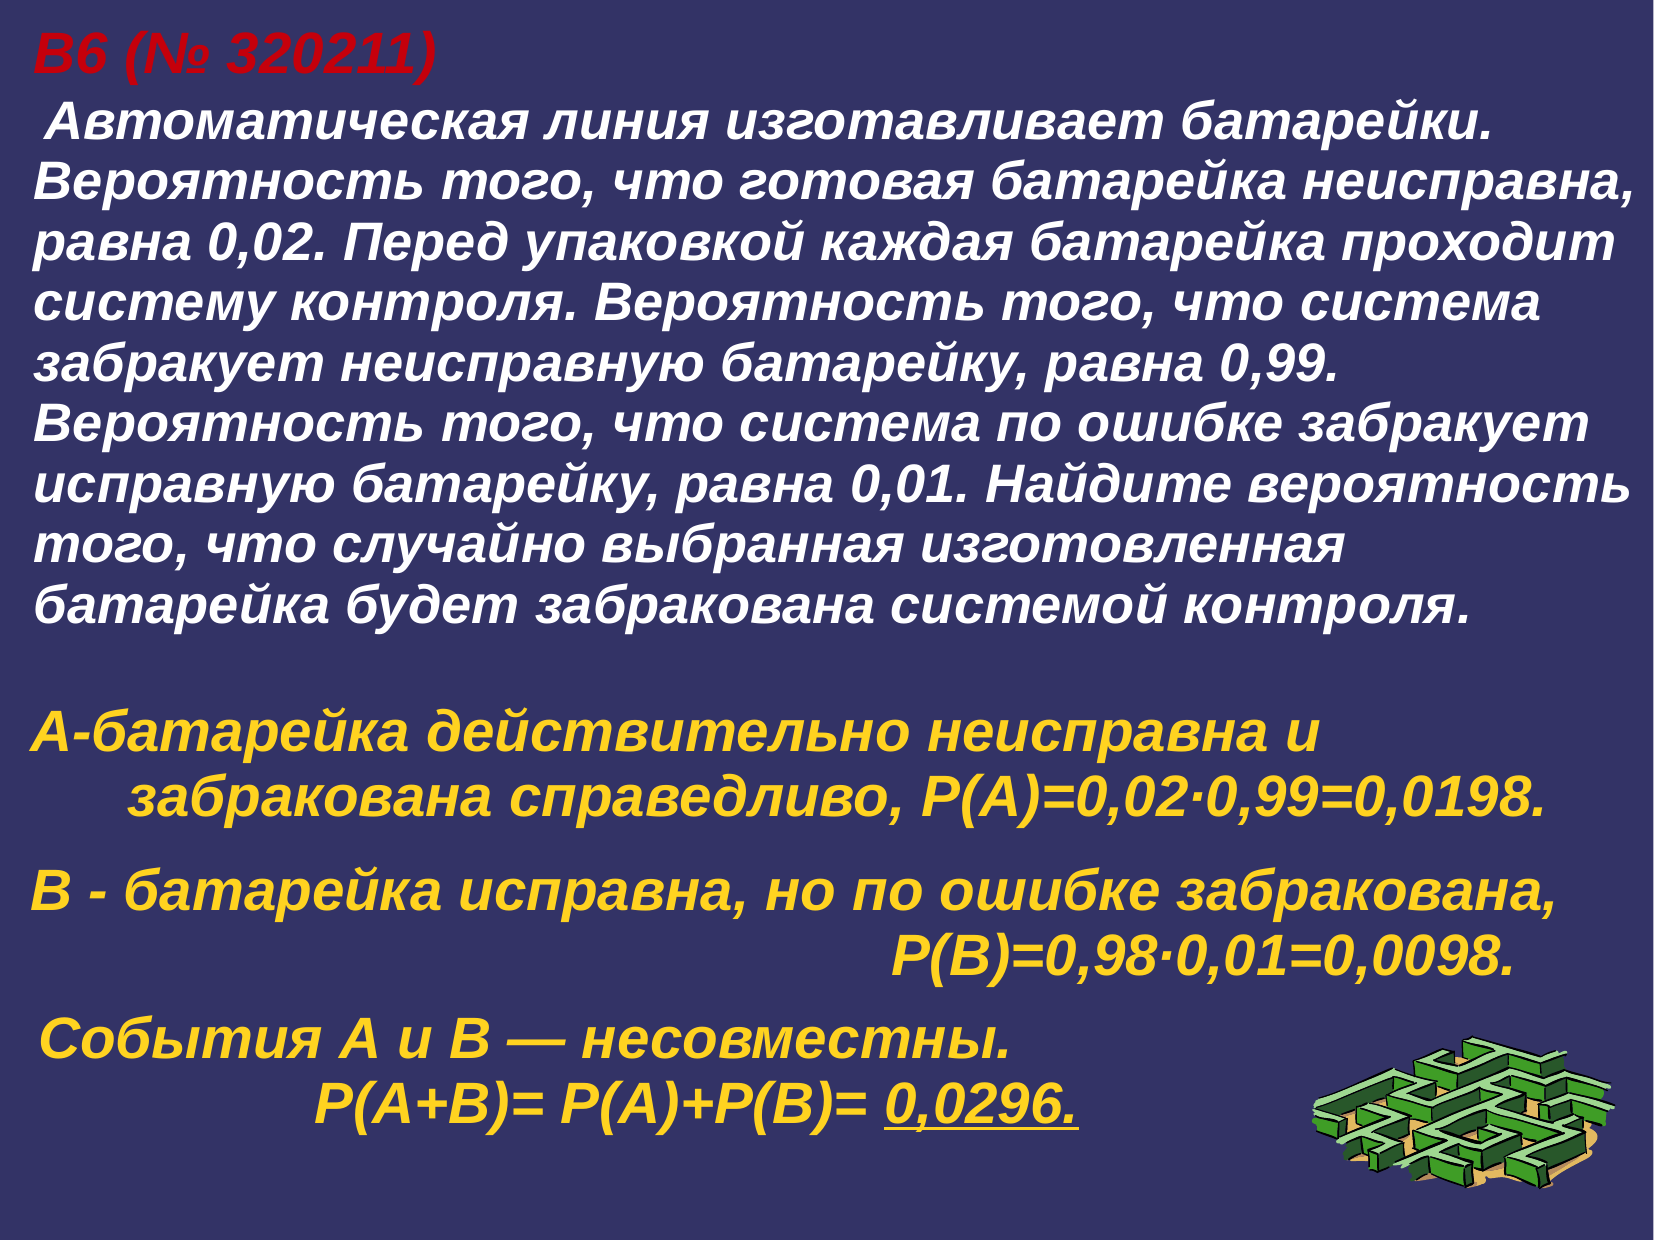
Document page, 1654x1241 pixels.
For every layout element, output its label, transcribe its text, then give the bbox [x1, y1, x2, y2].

text_box В - батарейка исправна, но по ошибке забракована, Р(В)=0,98∙0,01=0,0098. [15, 850, 1626, 998]
text_box B6 (№ 320211) [18, 13, 461, 95]
text_box Автоматическая линия изготавливает батарейки. Вероятность того, что готовая батарейка неисправна, равна 0,02. Перед упаковкой каждая батарейка проходит систему контроля. Вероятность того, что система забракует неисправную батарейку, равна 0,99. Вероятность того, что система по ошибке забракует исправную батарейку, равна 0,01. Найдите вероятность того, что случайно выбранная изготовленная батарейка будет забракована системой контроля. [18, 82, 1654, 652]
text_box События А и В — несовместны. Р(А+В)= Р(А)+Р(В)= 0,0296. [23, 998, 1654, 1212]
text_box A-батарейка действительно неисправна и забракована справедливо, Р(А)=0,02∙0,99=0,0198. [15, 691, 1607, 839]
